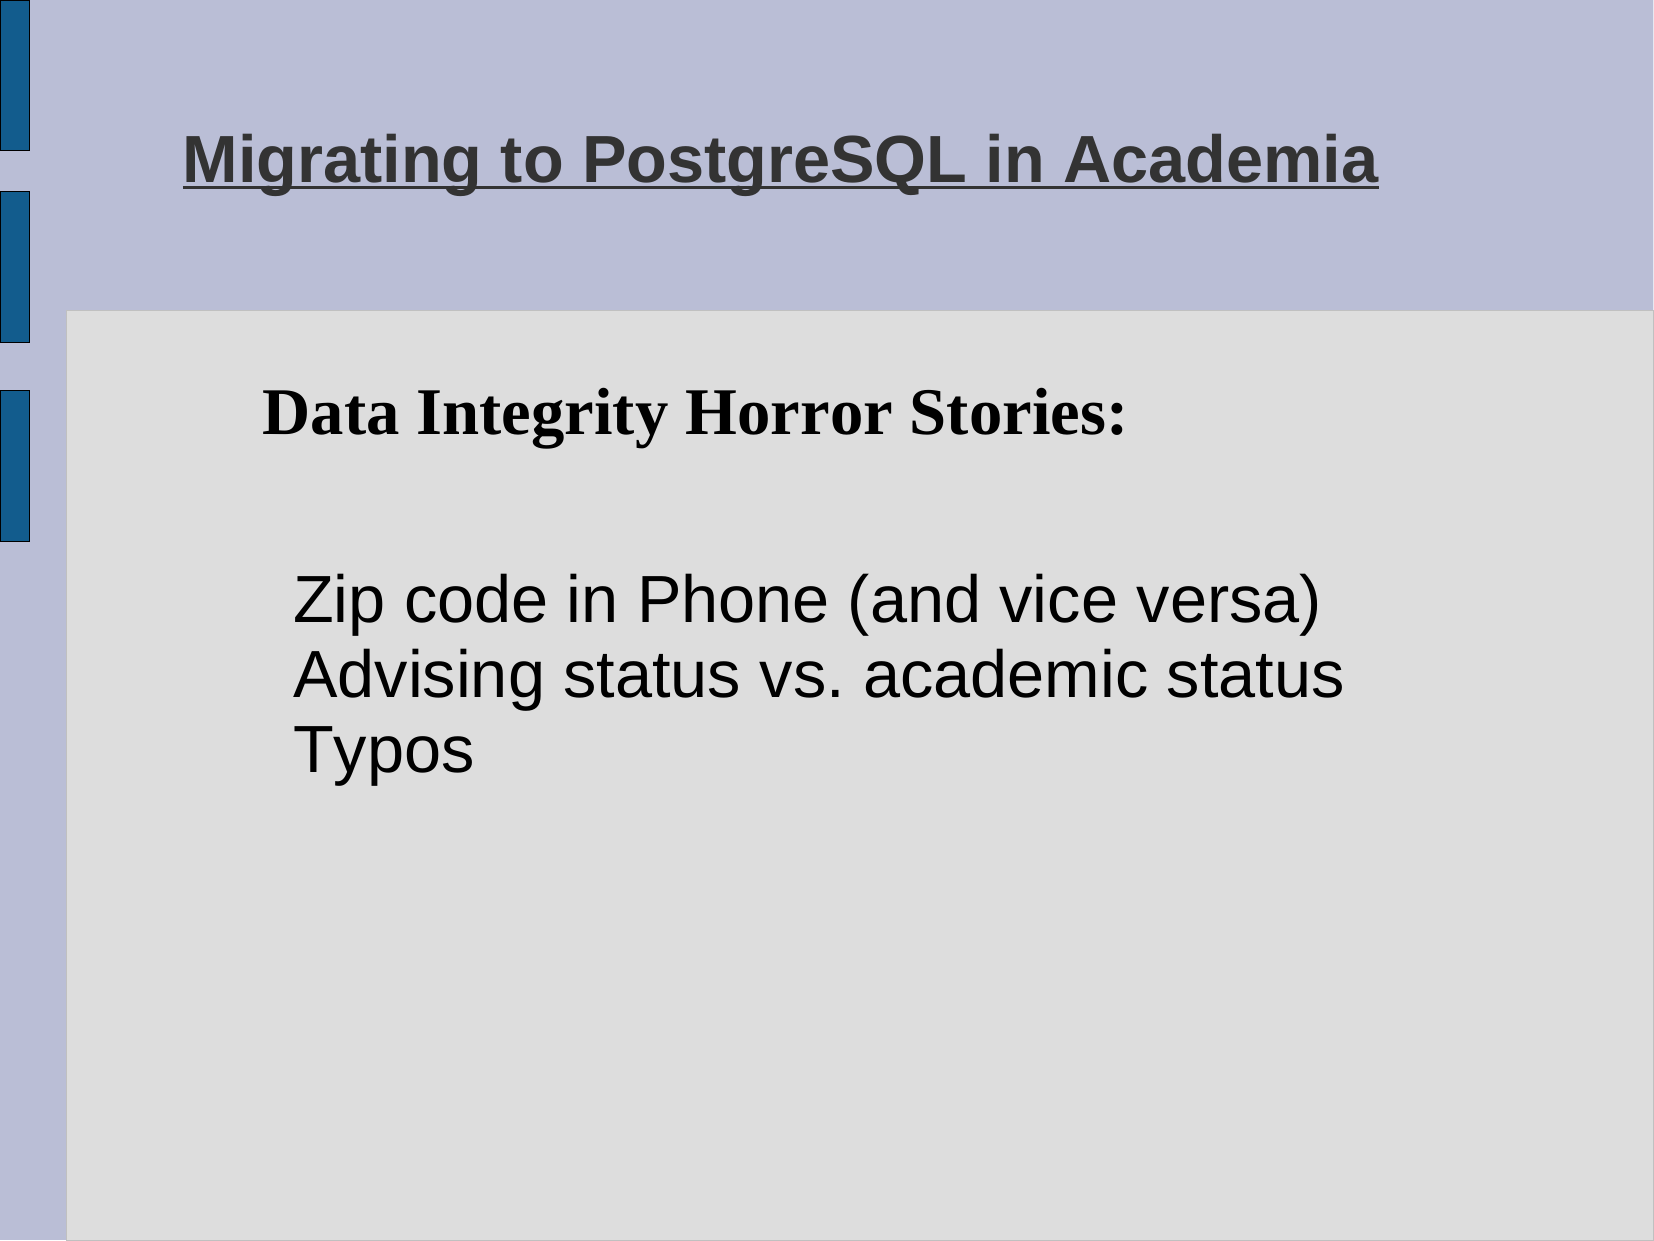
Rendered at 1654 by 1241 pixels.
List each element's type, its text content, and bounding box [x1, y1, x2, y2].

text_box Data Integrity Horror Stories: [262, 375, 1163, 450]
list Zip code in Phone (and vice versa) Advising status vs. academic status Typos [275, 562, 1654, 787]
title Migrating to PostgreSQL in Academia [75, 55, 1488, 263]
